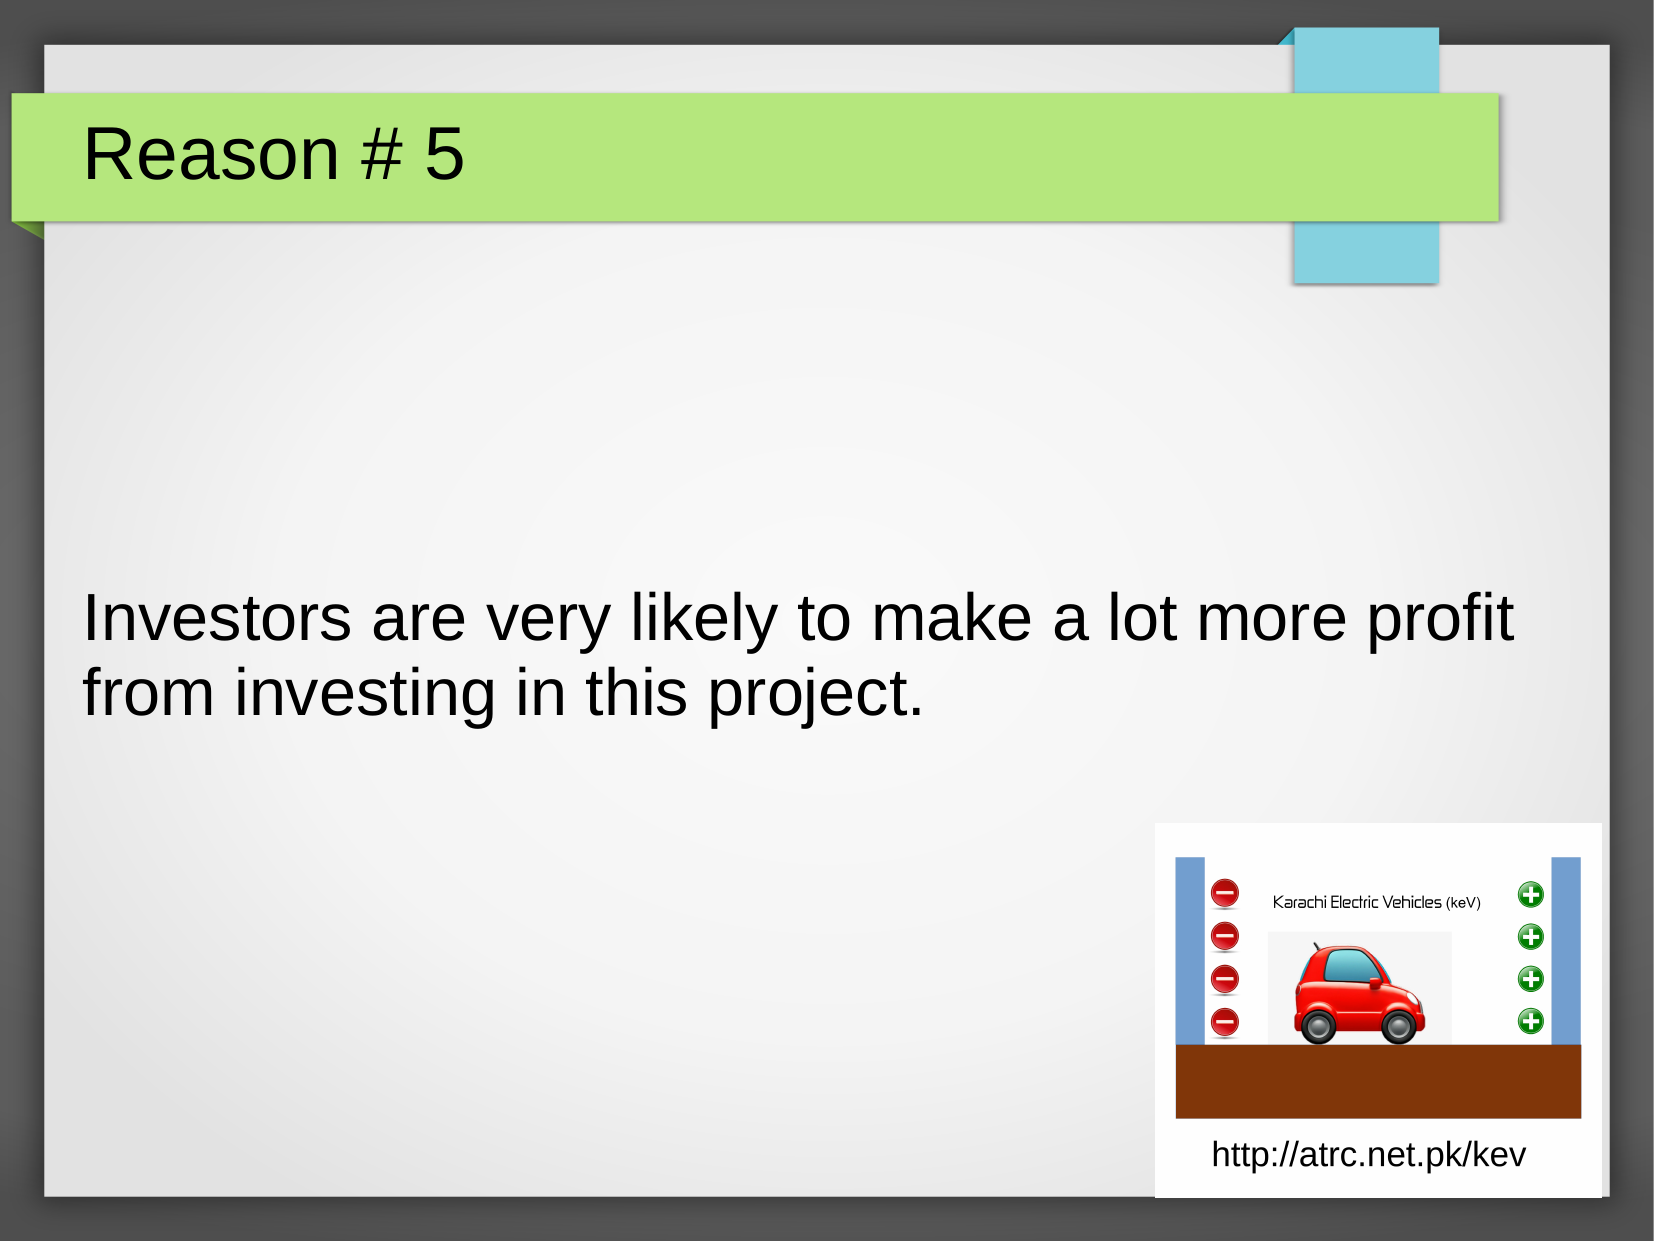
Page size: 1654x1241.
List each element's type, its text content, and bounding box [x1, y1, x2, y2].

title Reason # 5 [82, 94, 1264, 213]
subtitle Investors are very likely to make a lot more profit from investing in this project. [82, 295, 1571, 1015]
picture [0, 0, 1654, 1241]
